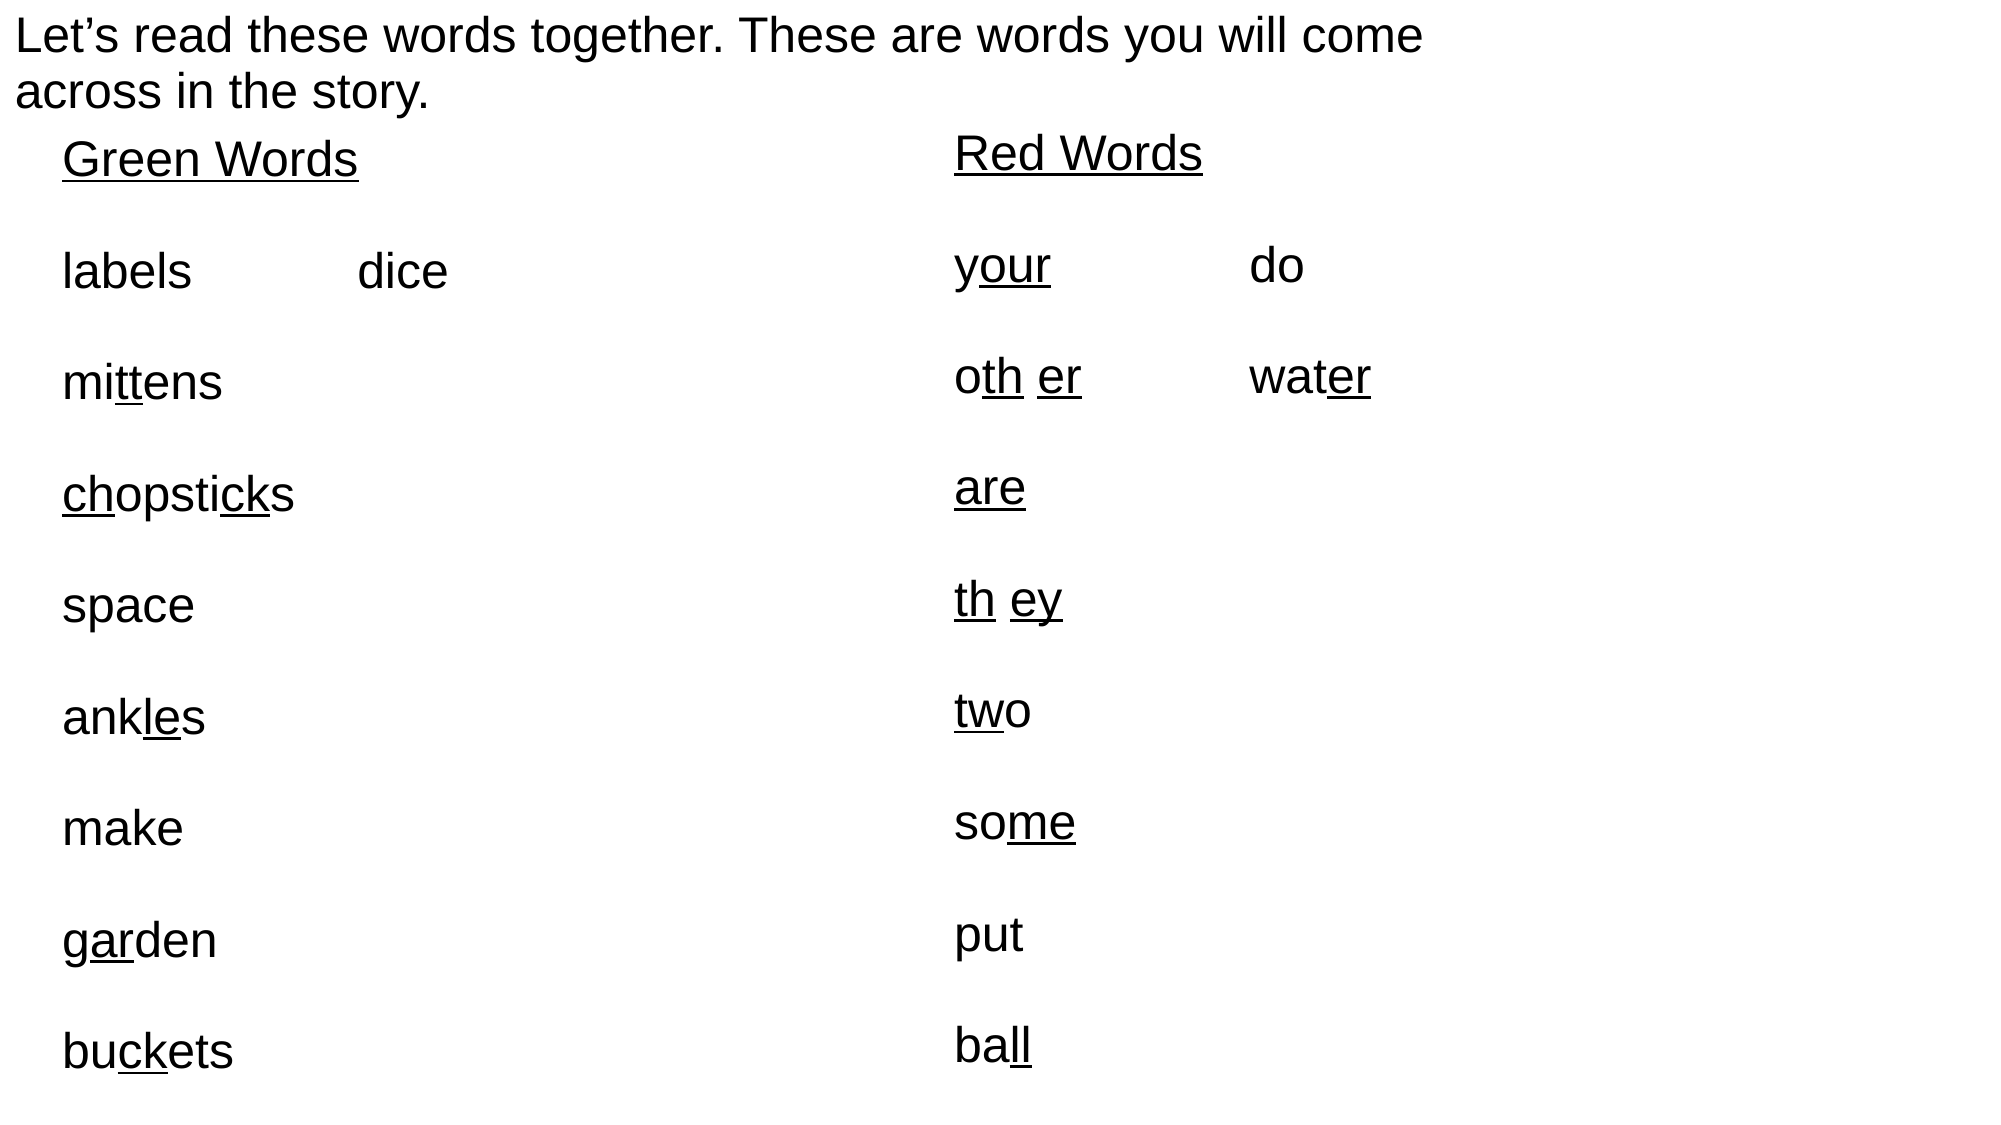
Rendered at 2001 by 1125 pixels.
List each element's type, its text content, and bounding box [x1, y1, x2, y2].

text_box Green Words labels dice mittens chopsticks space ankles make garden buckets [47, 124, 725, 1125]
text_box Red Words your do oth er water are th ey two some put ball [939, 117, 2000, 1125]
text_box Let’s read these words together. These are words you will come across in the story. [0, 0, 1494, 127]
